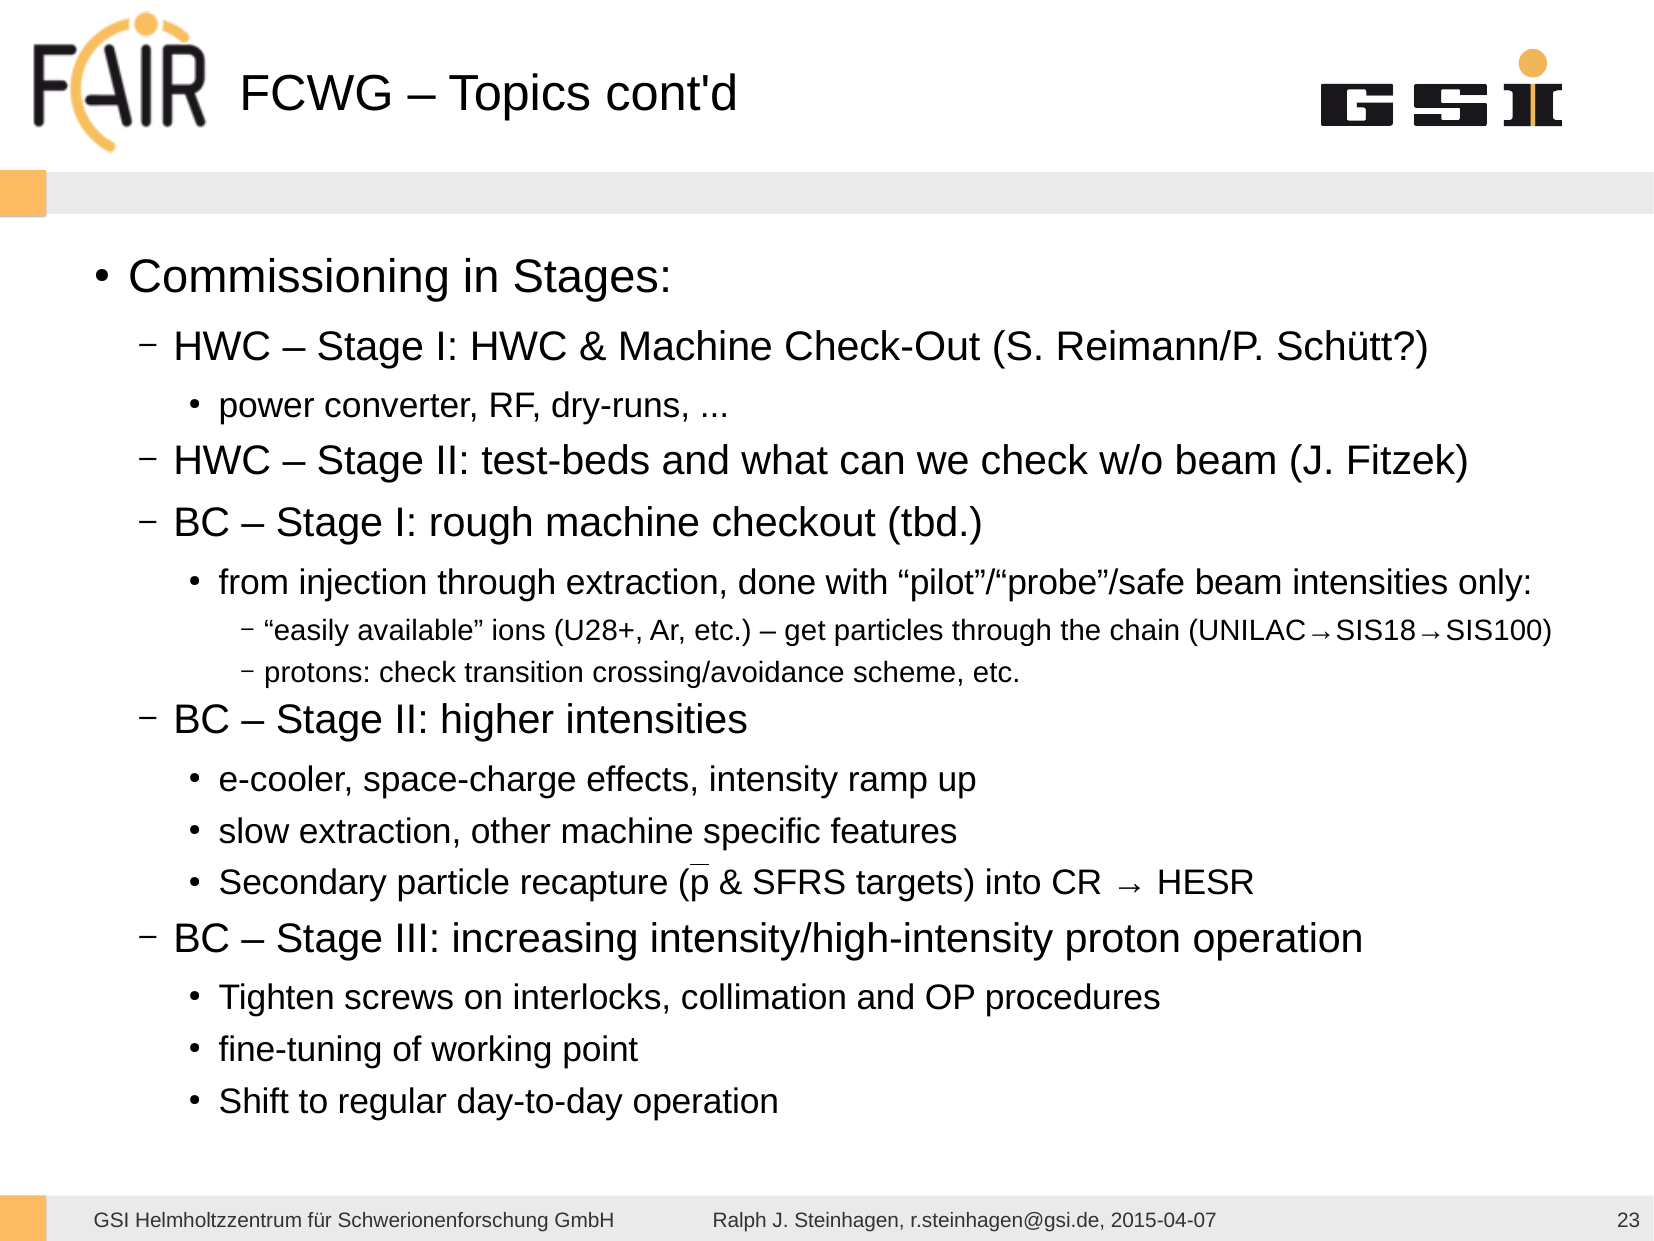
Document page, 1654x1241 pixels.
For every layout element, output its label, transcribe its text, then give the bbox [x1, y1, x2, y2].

picture [1319, 46, 1564, 129]
picture [33, 10, 207, 155]
title FCWG – Topics cont'd [239, 23, 1300, 162]
list Commissioning in Stages: HWC – Stage I: HWC & Machine Check-Out (S. Reimann/P. Schütt?) power converter, RF, dry-runs, ... HWC – Stage II: test-beds and what can we check w/o beam (J. Fitzek) BC – Stage I: rough machine checkout (tbd.) from injection through extraction, done with “pilot”/“probe”/safe beam intensities only: “easily available” ions (U28+, Ar, etc.) – get particles through the chain (UNILAC→SIS18→SIS100) protons: check transition crossing/avoidance scheme, etc. BC – Stage II: higher intensities e-cooler, space-charge effects, intensity ramp up slow extraction, other machine specific features Secondary particle recapture (p & SFRS targets) into CR → HESR BC – Stage III: increasing intensity/high-intensity proton operation Tighten screws on interlocks, collimation and OP procedures fine-tuning of working point Shift to regular day-to-day operation [82, 249, 1571, 1158]
